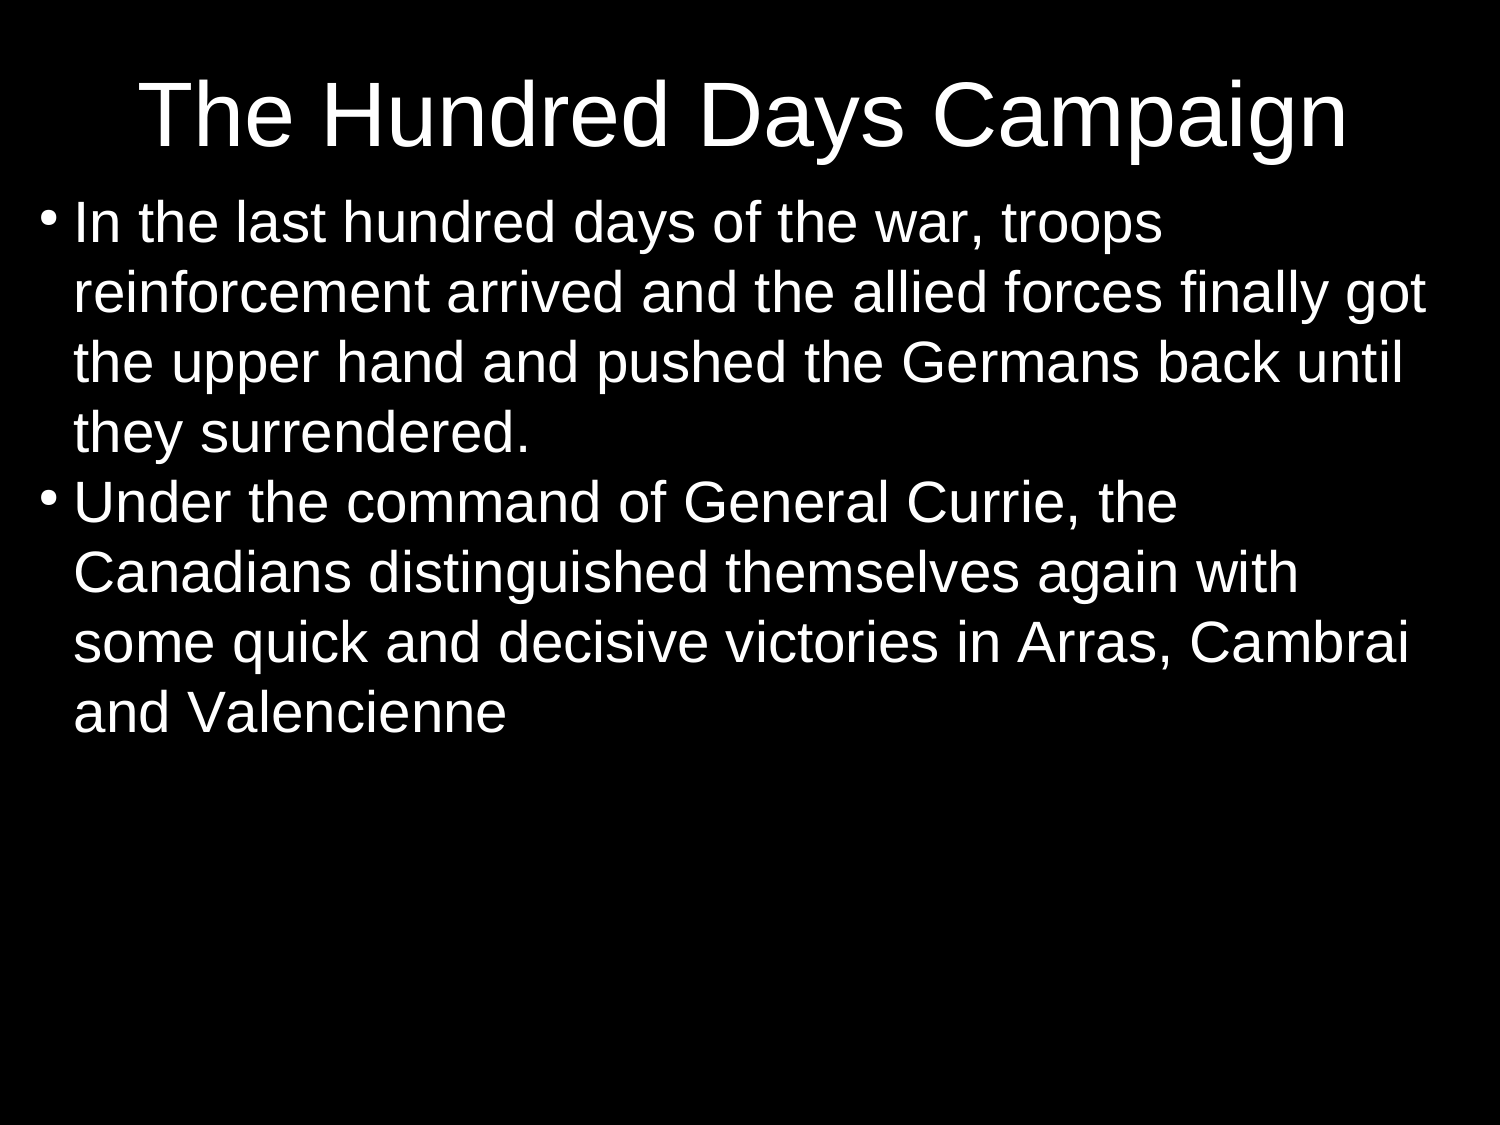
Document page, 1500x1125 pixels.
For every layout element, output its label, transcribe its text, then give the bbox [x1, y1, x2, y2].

text_box In the last hundred days of the war, troops reinforcement arrived and the allied forces finally got the upper hand and pushed the Germans back until they surrendered. Under the command of General Currie, the Canadians distinguished themselves again with some quick and decisive victories in Arras, Cambrai and Valencienne [23, 177, 1465, 752]
text_box The Hundred Days Campaign [23, 47, 1465, 173]
